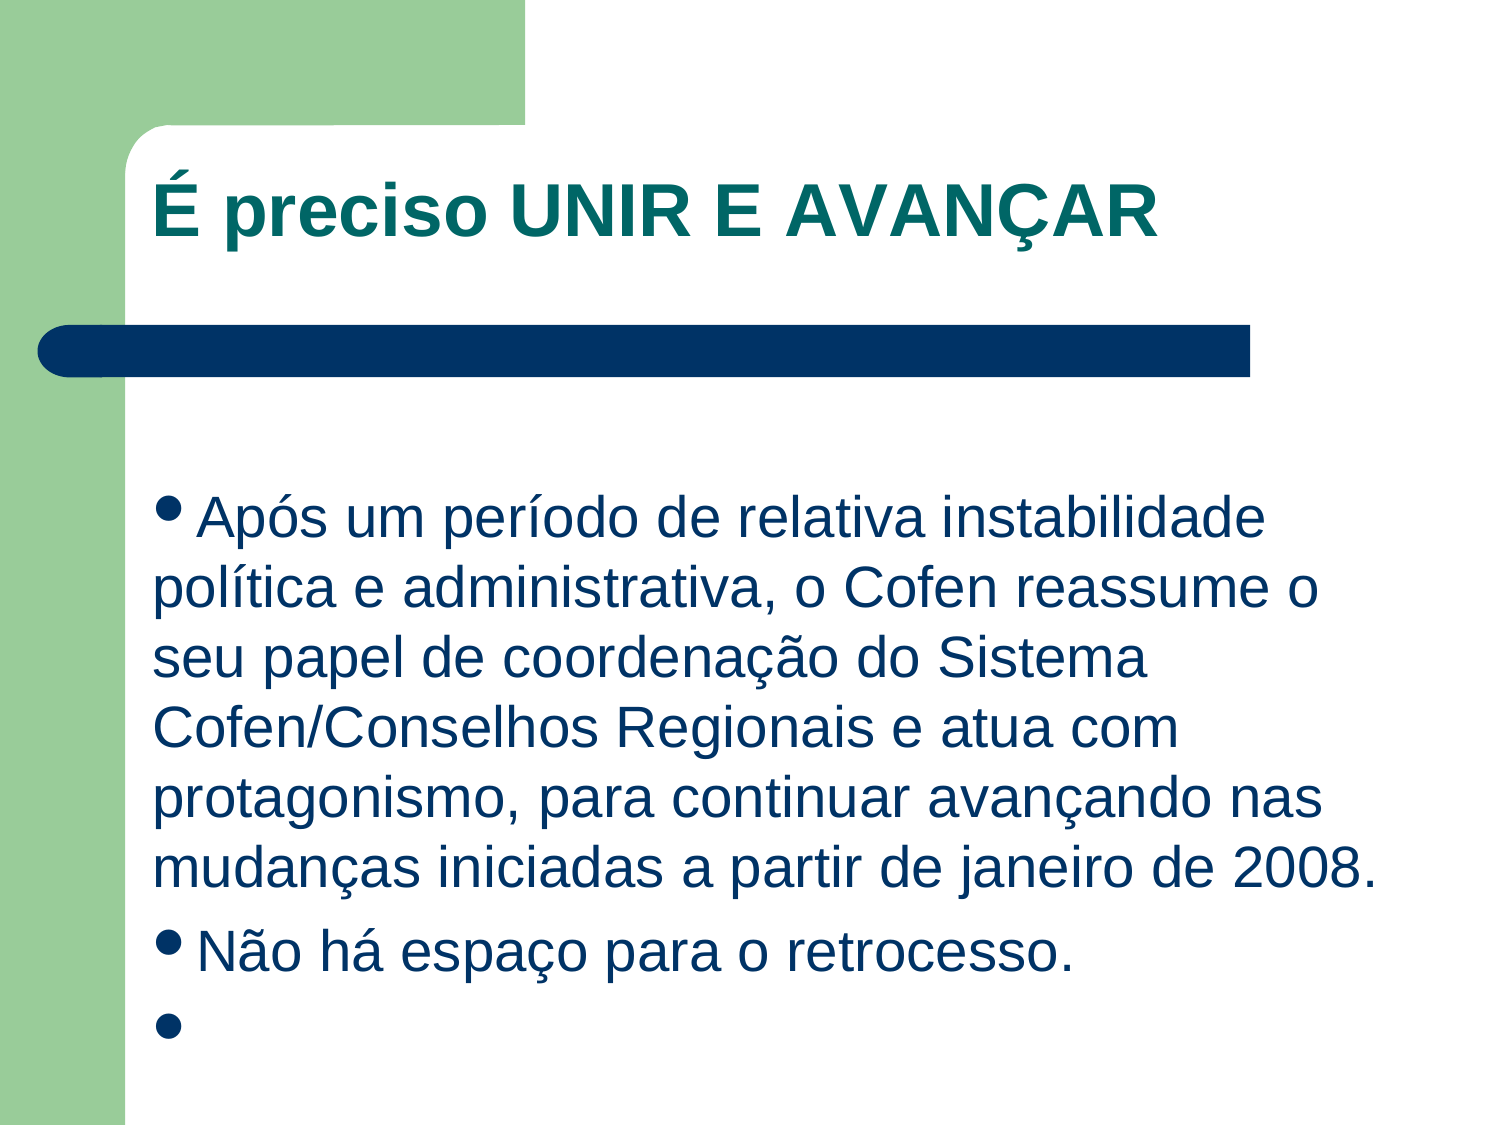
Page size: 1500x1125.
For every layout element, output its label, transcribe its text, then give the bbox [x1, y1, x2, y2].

title É preciso UNIR E AVANÇAR [136, 122, 1414, 301]
list Após um período de relativa instabilidade política e administrativa, o Cofen reassume o seu papel de coordenação do Sistema Cofen/Conselhos Regionais e atua com protagonismo, para continuar avançando nas mudanças iniciadas a partir de janeiro de 2008. Não há espaço para o retrocesso. [137, 387, 1400, 1077]
